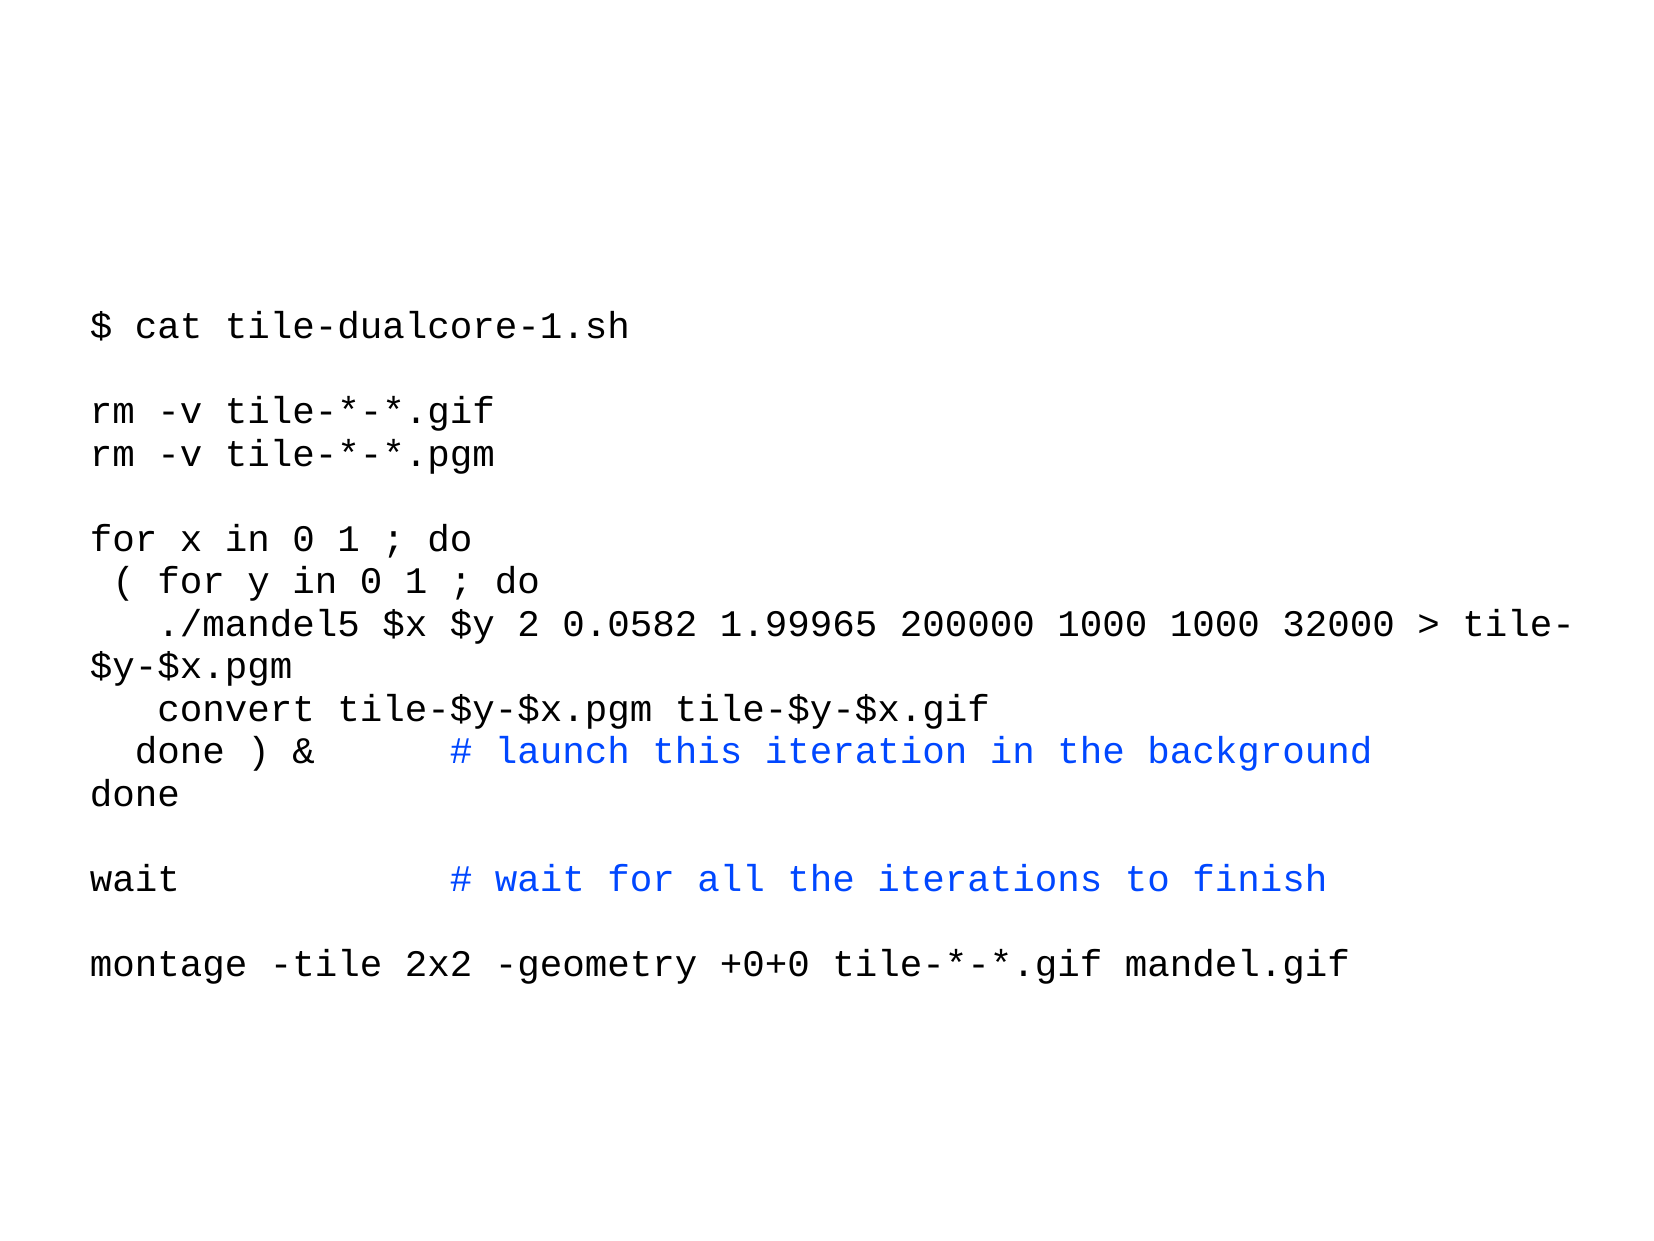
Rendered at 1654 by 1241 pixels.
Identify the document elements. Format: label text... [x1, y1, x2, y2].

text_box $ cat tile-dualcore-1.sh rm -v tile-*-*.gif rm -v tile-*-*.pgm for x in 0 1 ; do ( for y in 0 1 ; do ./mandel5 $x $y 2 0.0582 1.99965 200000 1000 1000 32000 > tile-$y-$x.pgm convert tile-$y-$x.pgm tile-$y-$x.gif done ) & # launch this iteration in the background done wait # wait for all the iterations to finish montage -tile 2x2 -geometry +0+0 tile-*-*.gif mandel.gif [75, 300, 1613, 1039]
